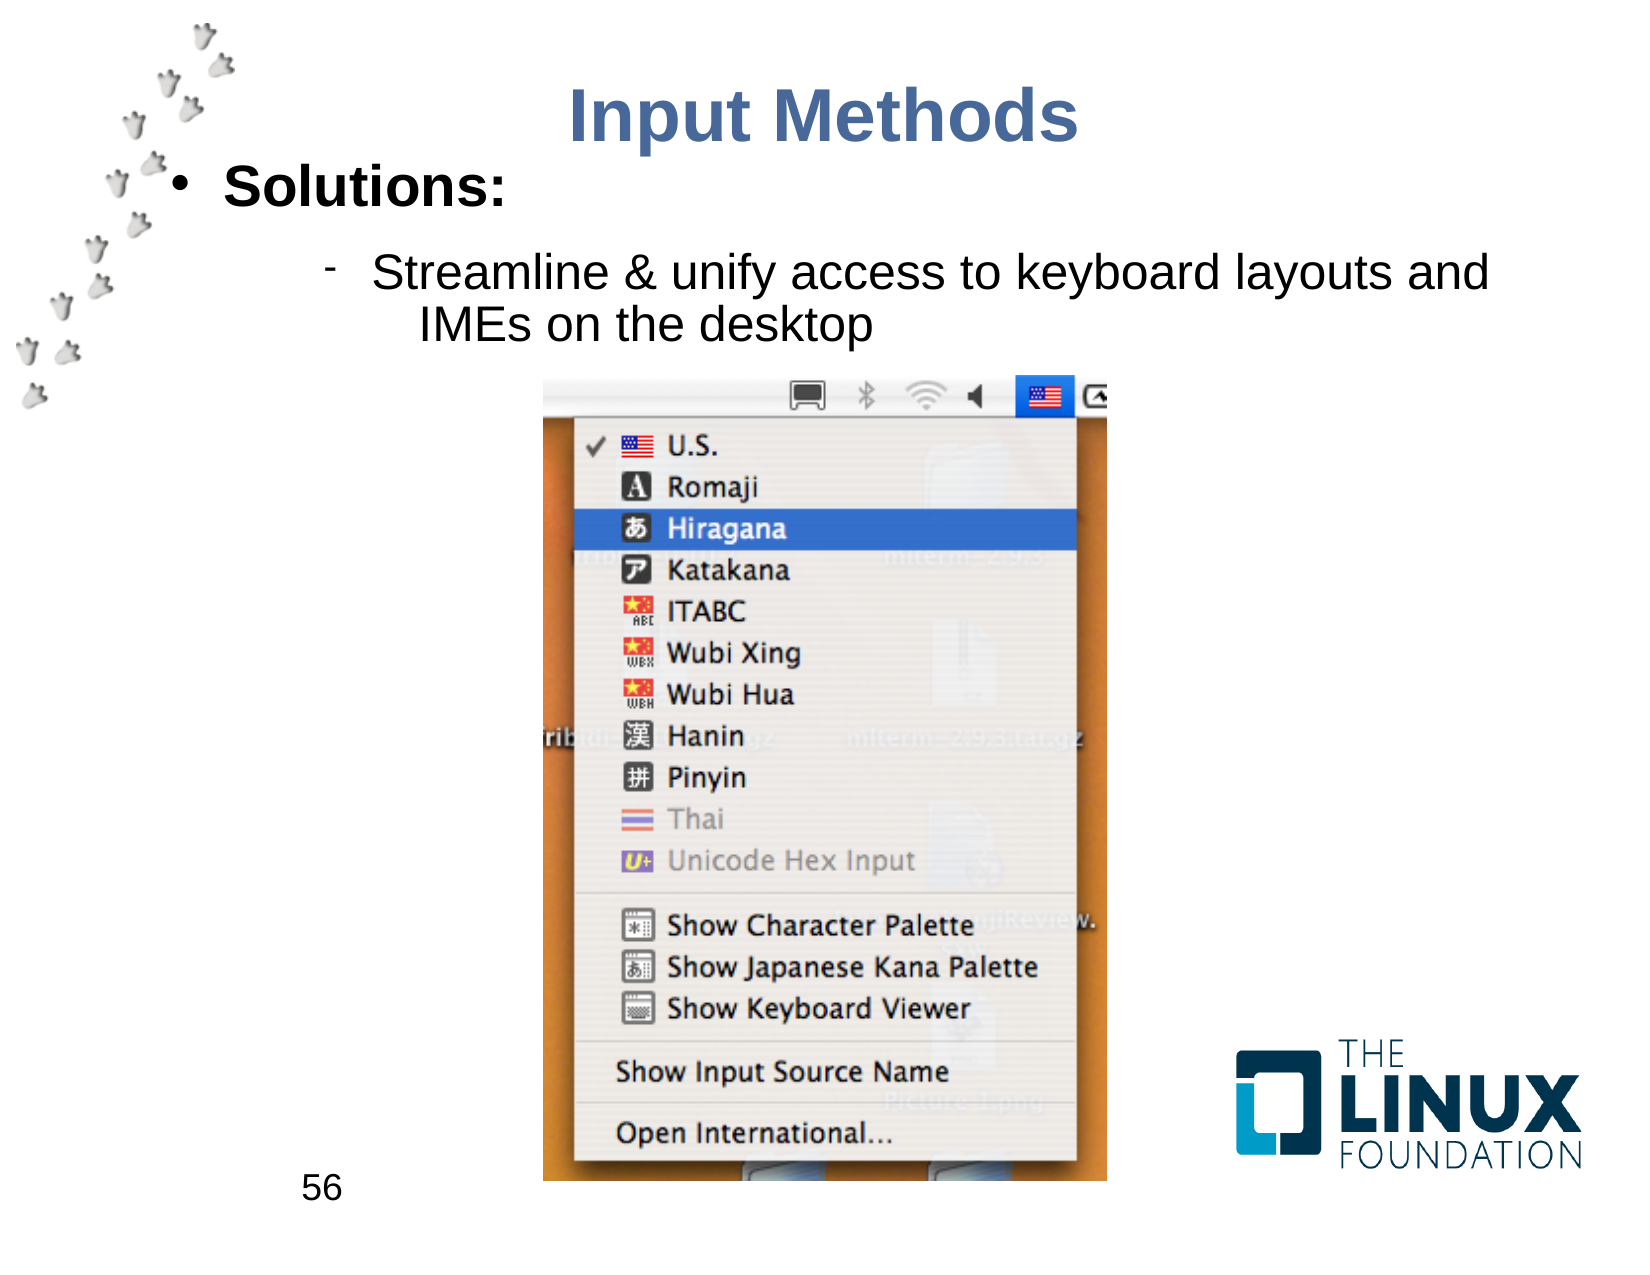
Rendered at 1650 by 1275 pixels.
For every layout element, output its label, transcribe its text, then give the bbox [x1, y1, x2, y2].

title Input Methods [135, 57, 1515, 158]
picture [1216, 1012, 1613, 1200]
picture [543, 375, 1107, 1181]
list Solutions: Streamline & unify access to keyboard layouts and IMEs on the desktop [135, 158, 1515, 357]
picture [16, 23, 235, 430]
